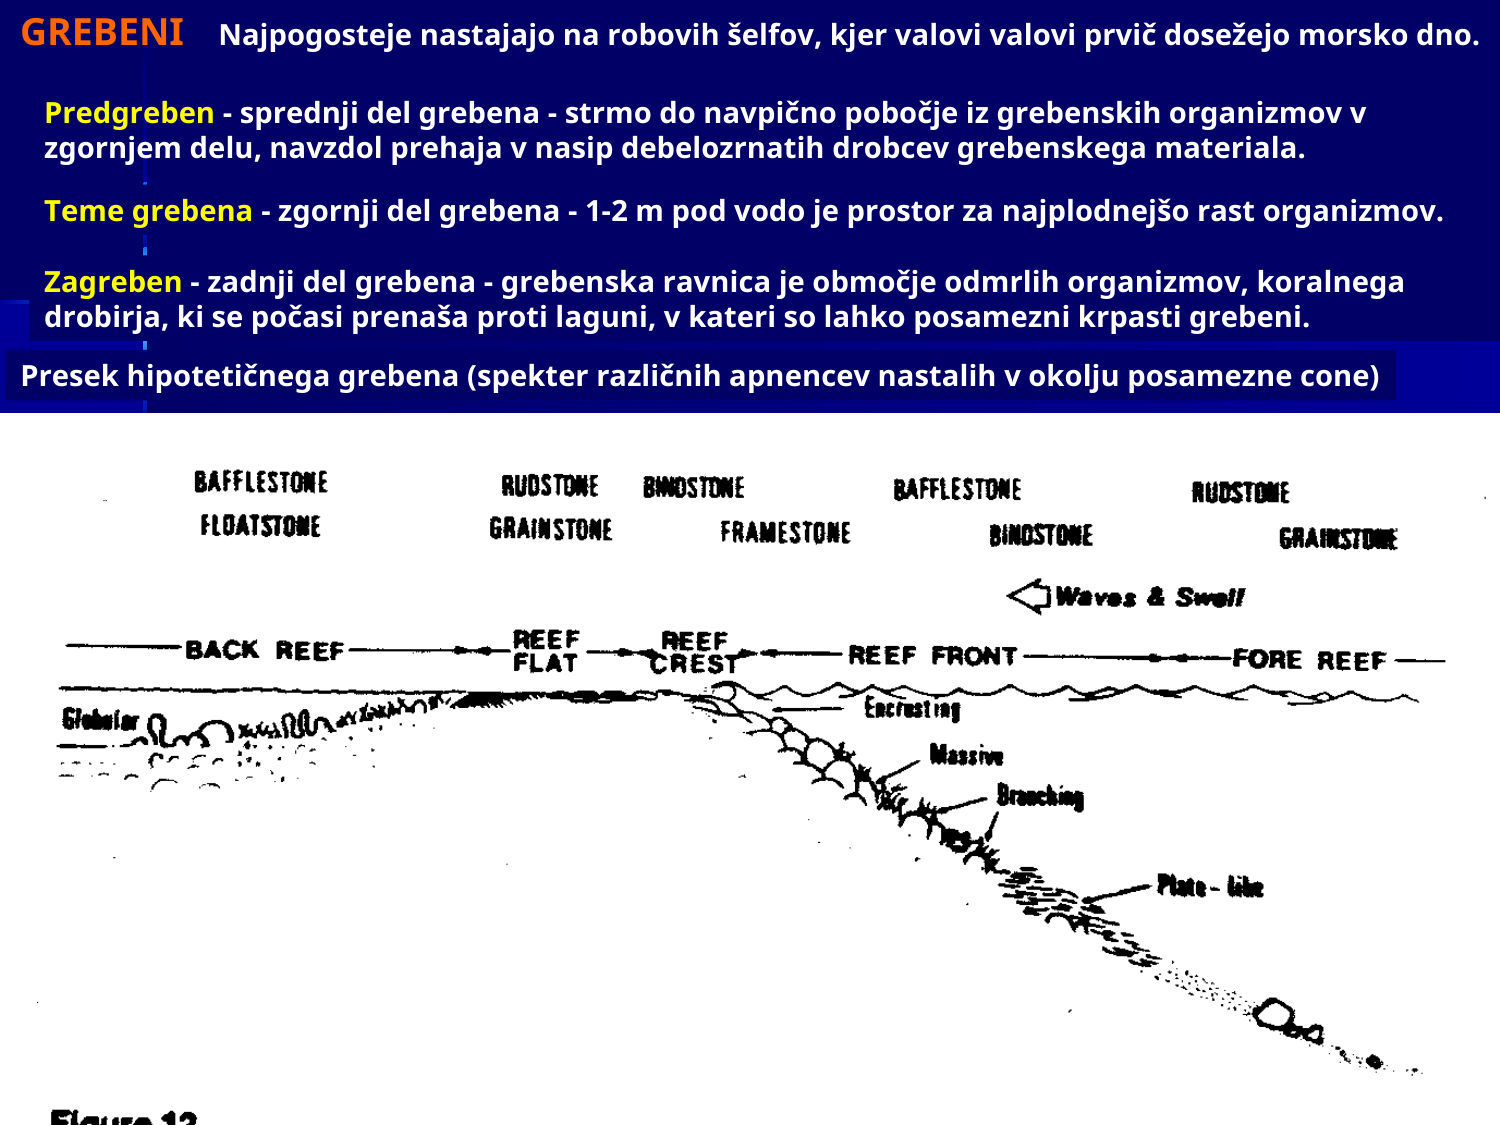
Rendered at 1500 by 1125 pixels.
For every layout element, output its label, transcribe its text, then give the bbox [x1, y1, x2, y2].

text_box Zagreben - zadnji del grebena - grebenska ravnica je območje odmrlih organizmov, koralnega drobirja, ki se počasi prenaša proti laguni, v kateri so lahko posamezni krpasti grebeni. [29, 255, 1500, 341]
text_box GREBENI [5, 0, 200, 61]
text_box Najpogosteje nastajajo na robovih šelfov, kjer valovi valovi prvič dosežejo morsko dno. [203, 8, 1497, 59]
text_box Presek hipotetičnega grebena (spekter različnih apnencev nastalih v okolju posamezne cone) [5, 349, 1397, 401]
text_box Teme grebena - zgornji del grebena - 1-2 m pod vodo je prostor za najplodnejšo rast organizmov. [29, 184, 1500, 235]
text_box Predgreben - sprednji del grebena - strmo do navpično pobočje iz grebenskih organizmov v zgornjem delu, navzdol prehaja v nasip debelozrnatih drobcev grebenskega materiala. [29, 86, 1471, 172]
picture [0, 413, 1500, 1125]
